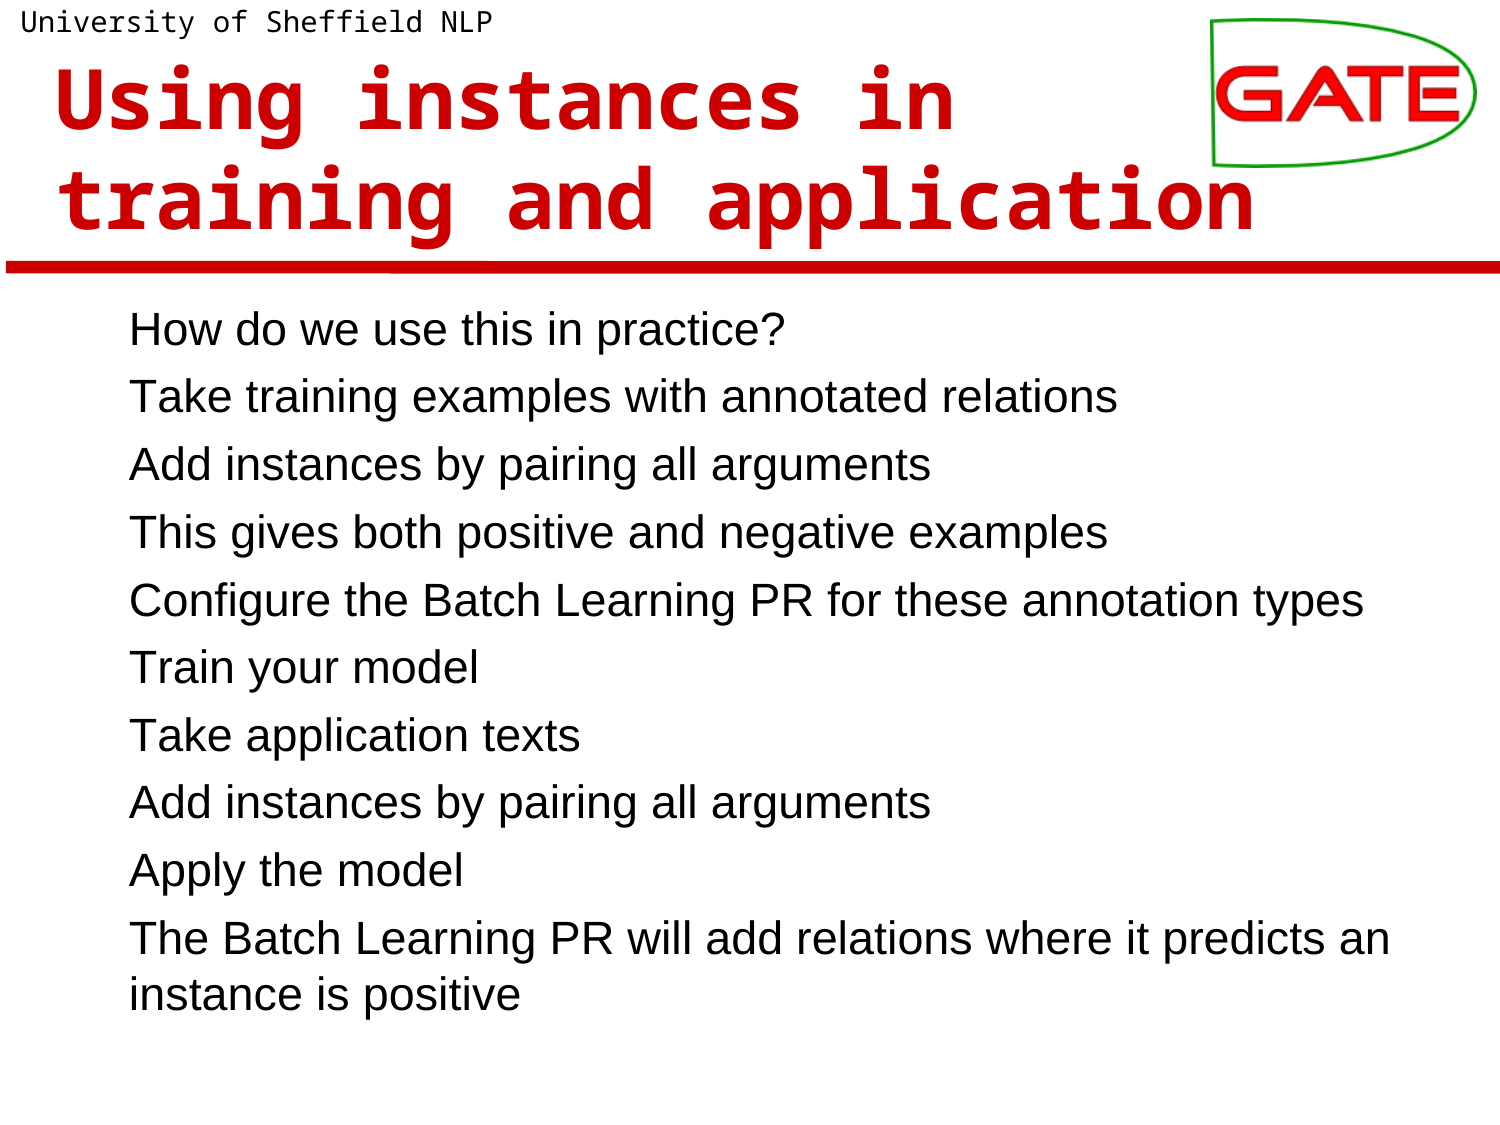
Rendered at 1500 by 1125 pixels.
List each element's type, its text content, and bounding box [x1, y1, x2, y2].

title Using instances in training and application [41, 37, 1337, 254]
picture [1210, 18, 1477, 168]
list How do we use this in practice? Take training examples with annotated relations Add instances by pairing all arguments This gives both positive and negative examples Configure the Batch Learning PR for these annotation types Train your model Take application texts Add instances by pairing all arguments Apply the model The Batch Learning PR will add relations where it predicts an instance is positive [74, 290, 1425, 1034]
